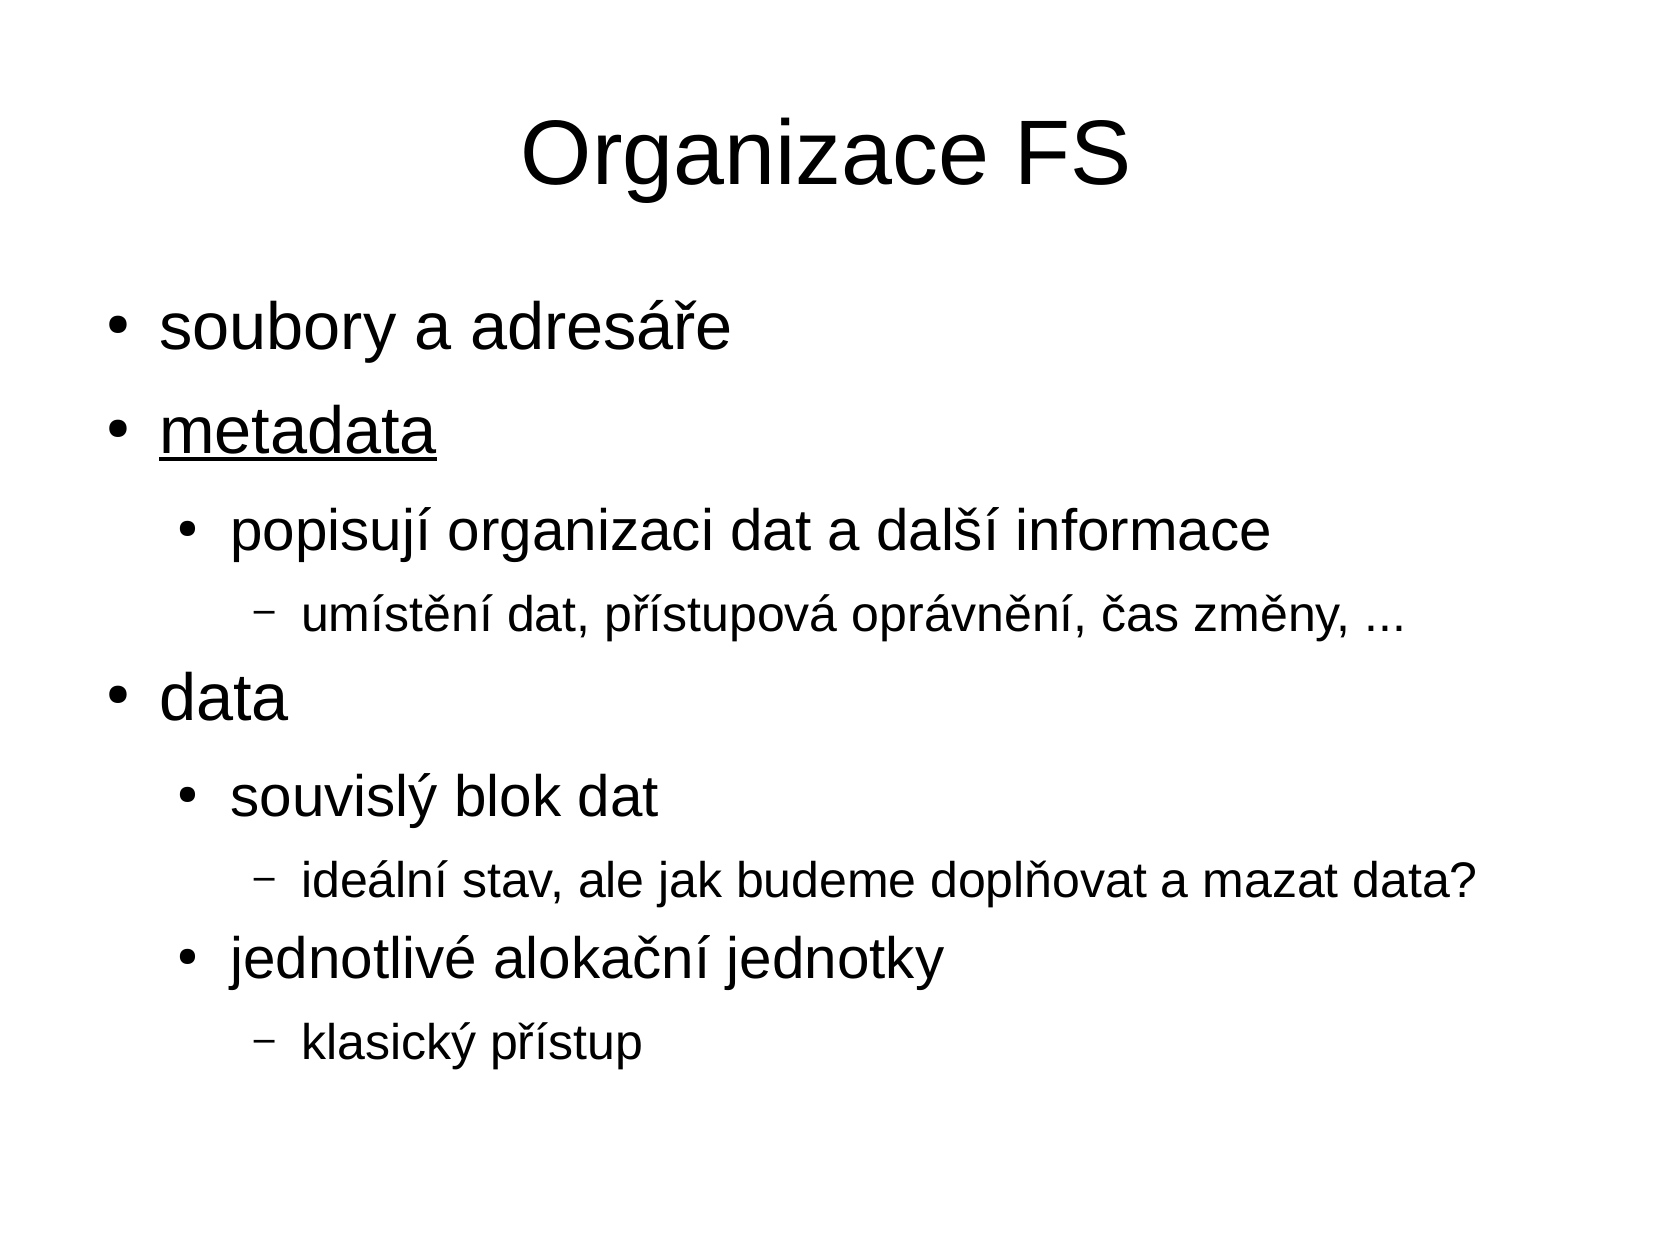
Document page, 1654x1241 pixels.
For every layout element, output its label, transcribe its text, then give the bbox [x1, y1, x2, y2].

list soubory a adresáře metadata popisují organizaci dat a další informace umístění dat, přístupová oprávnění, čas změny, ... data souvislý blok dat ideální stav, ale jak budeme doplňovat a mazat data? jednotlivé alokační jednotky klasický přístup [88, 288, 1577, 1093]
title Organizace FS [82, 56, 1571, 250]
